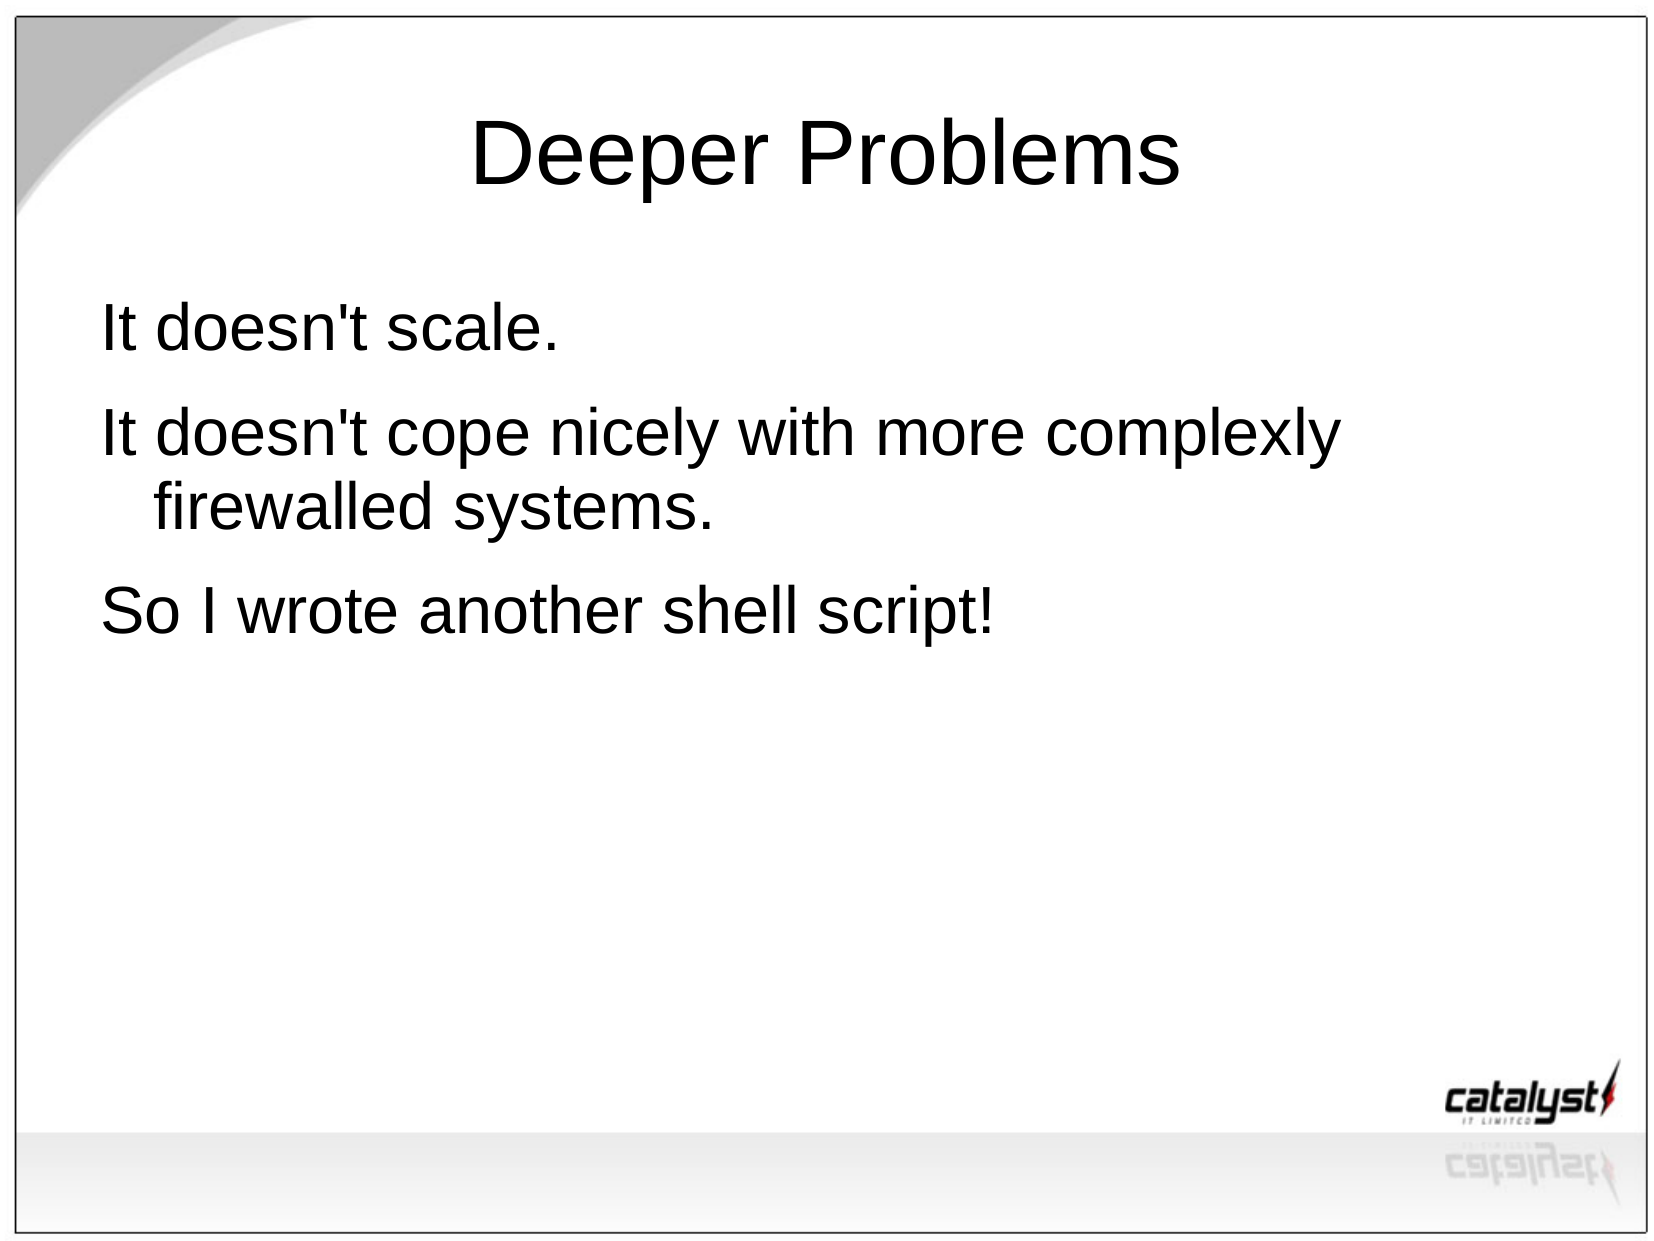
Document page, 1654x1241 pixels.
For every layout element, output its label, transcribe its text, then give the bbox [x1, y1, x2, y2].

title Deeper Problems [82, 56, 1571, 250]
picture [4, 5, 1654, 1241]
list It doesn't scale. It doesn't cope nicely with more complexly firewalled systems. So I wrote another shell script! [82, 290, 1571, 1094]
